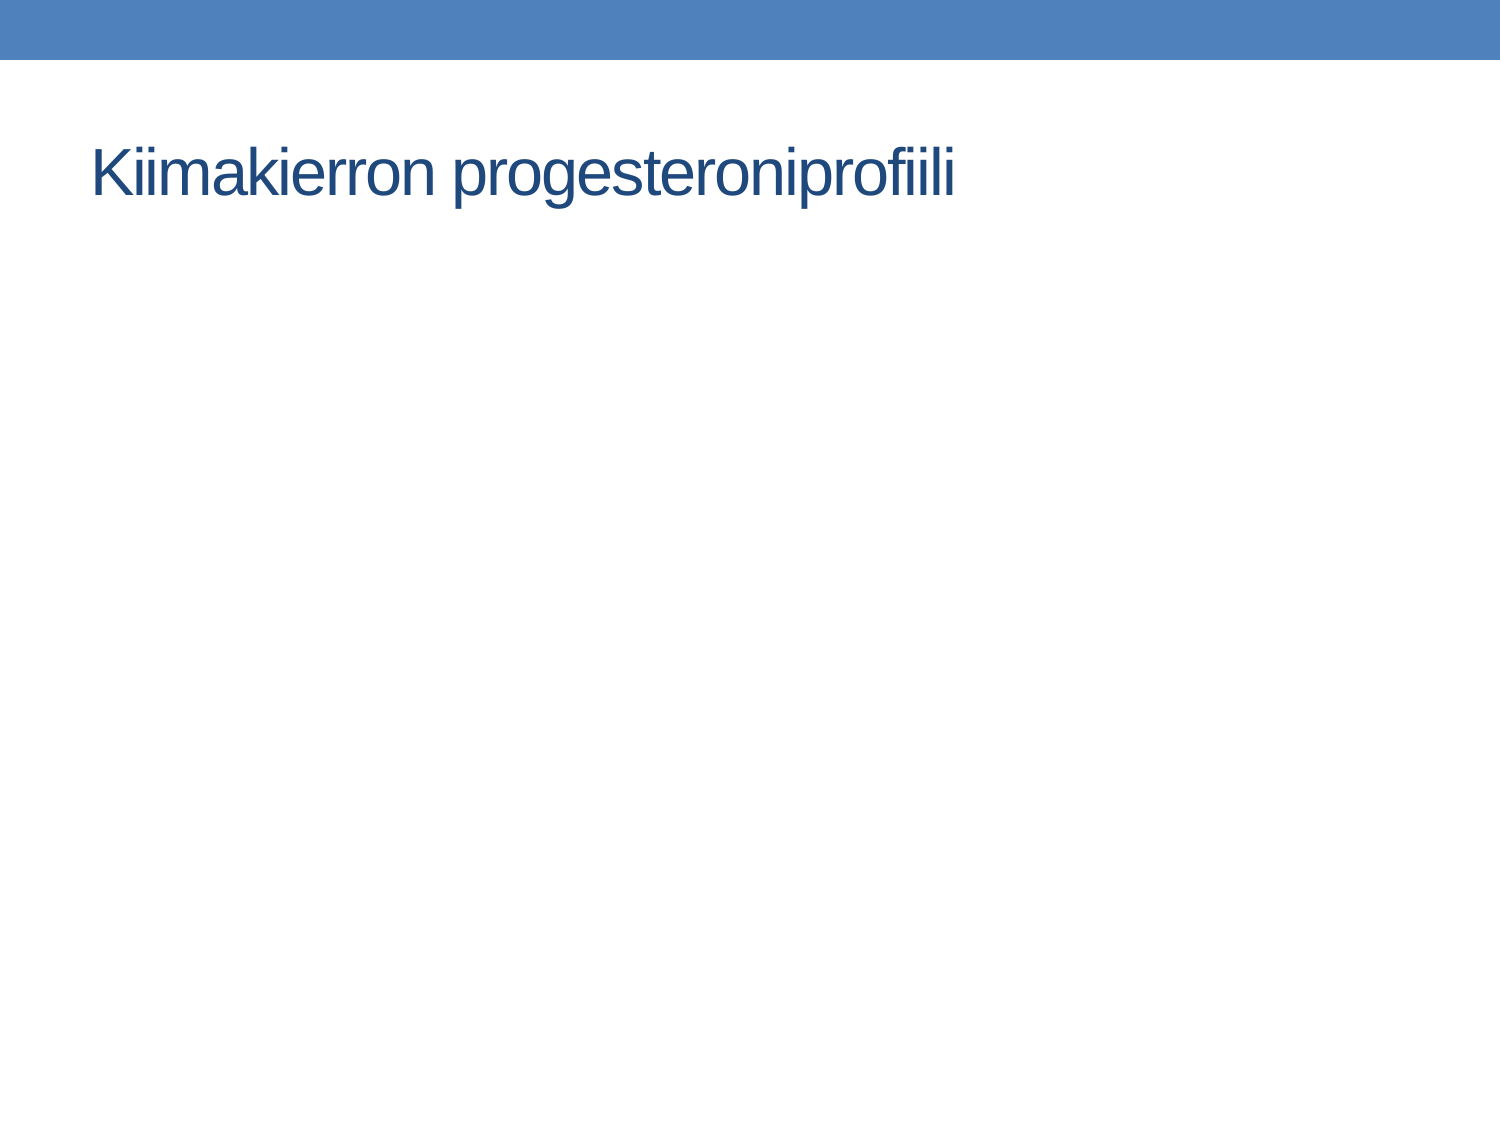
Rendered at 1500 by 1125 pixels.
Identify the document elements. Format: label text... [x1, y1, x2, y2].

title Kiimakierron progesteroniprofiili [75, 87, 1426, 251]
